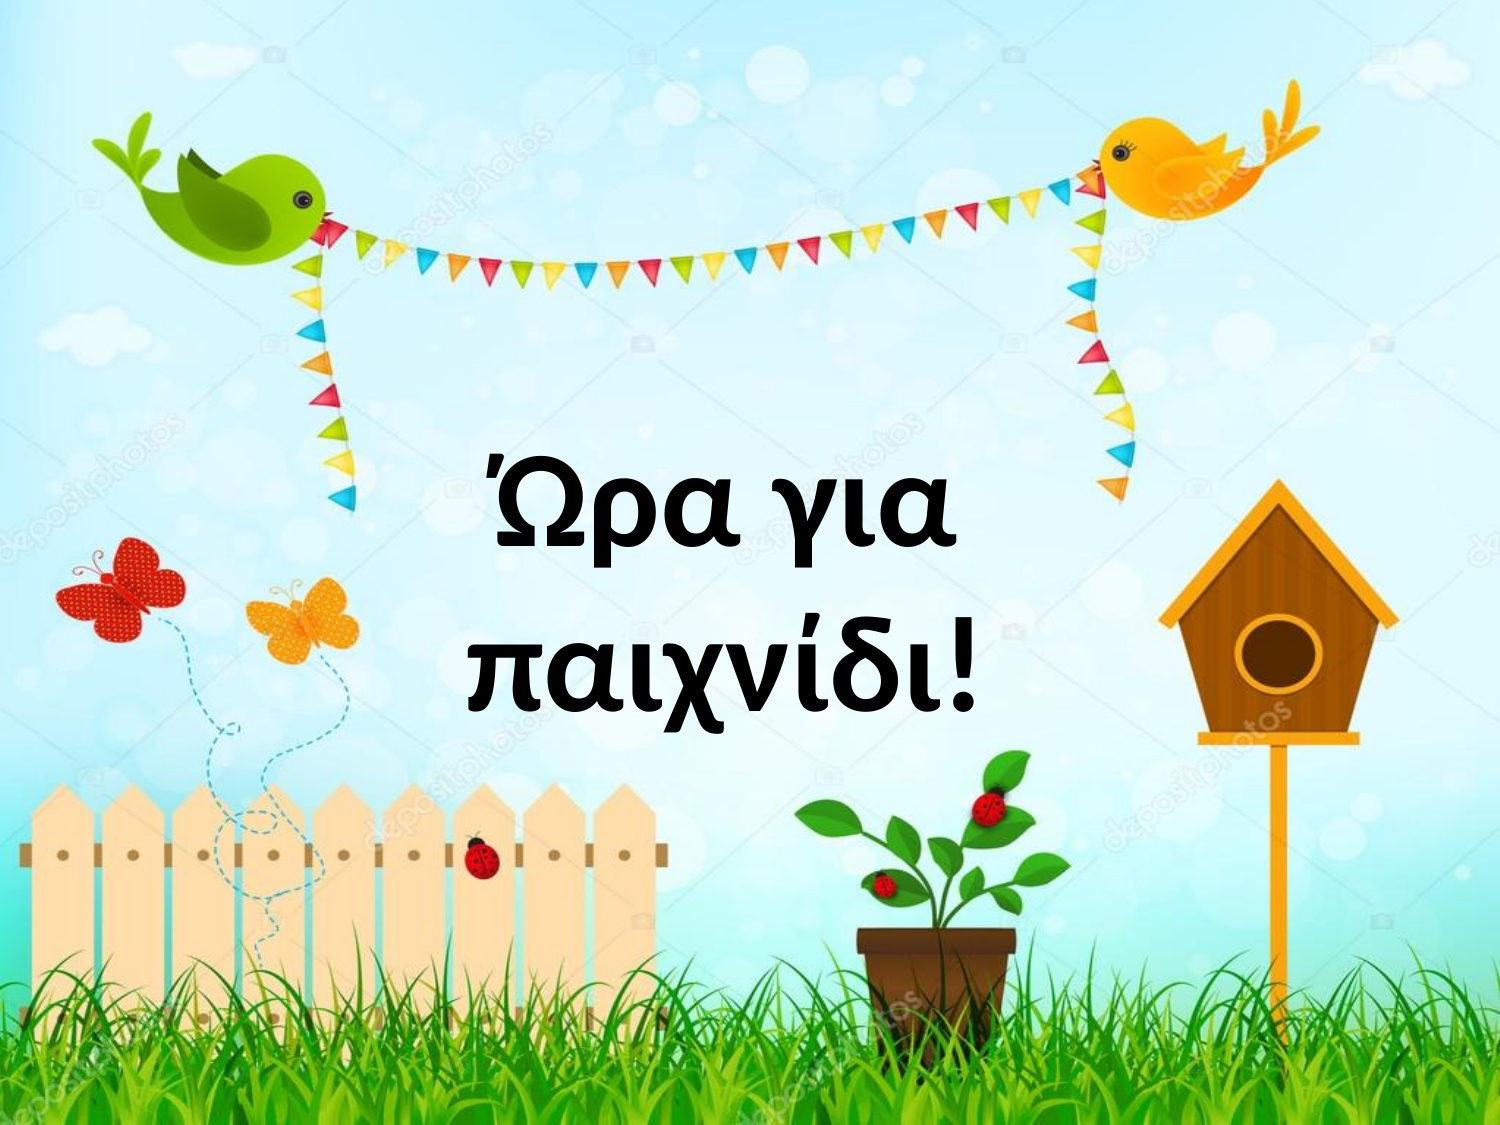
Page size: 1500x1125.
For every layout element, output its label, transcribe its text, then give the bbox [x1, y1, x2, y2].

text_box Ώρα για παιχνίδι! [218, 290, 1235, 859]
picture [0, 0, 1500, 1125]
